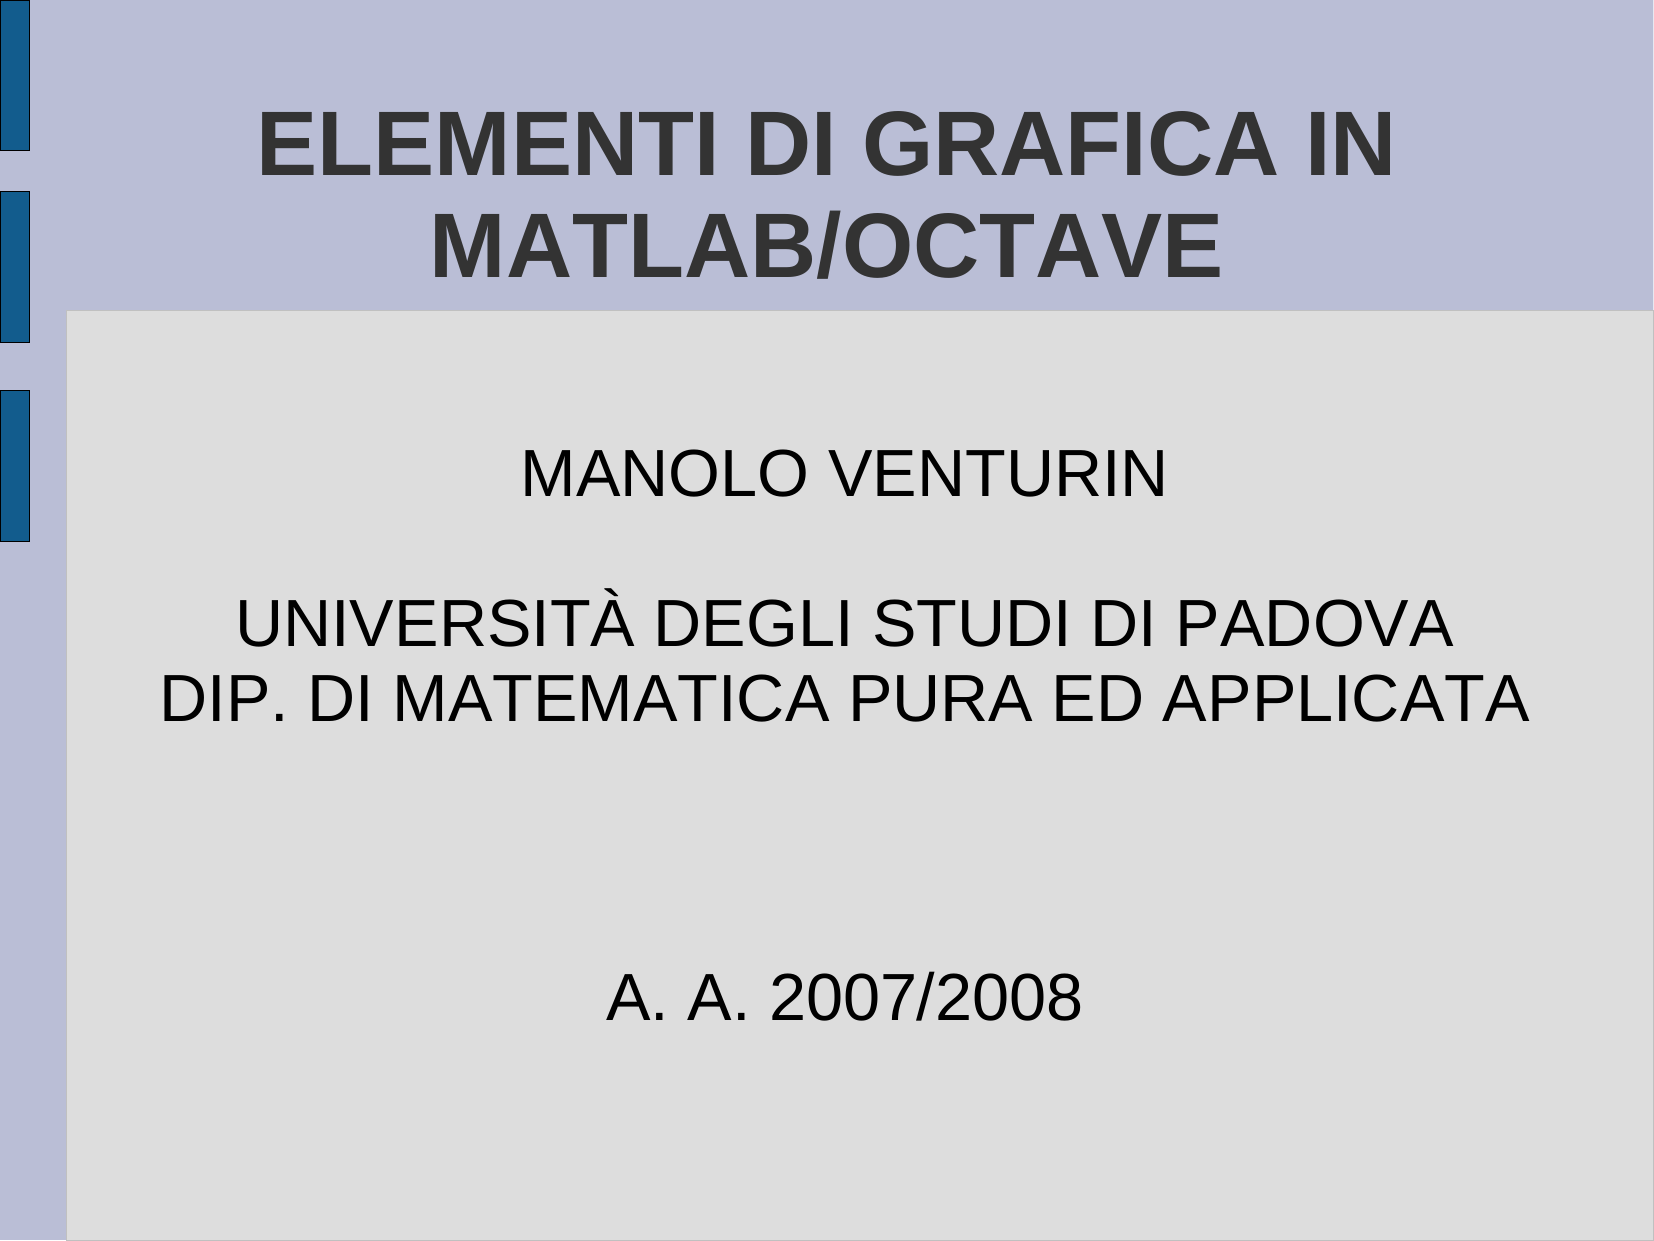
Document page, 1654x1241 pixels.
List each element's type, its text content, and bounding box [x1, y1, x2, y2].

subtitle MANOLO VENTURIN UNIVERSITÀ DEGLI STUDI DI PADOVA DIP. DI MATEMATICA PURA ED APPLICATA A. A. 2007/2008 [121, 352, 1534, 1119]
title ELEMENTI DI GRAFICA IN MATLAB/OCTAVE [121, 92, 1534, 298]
